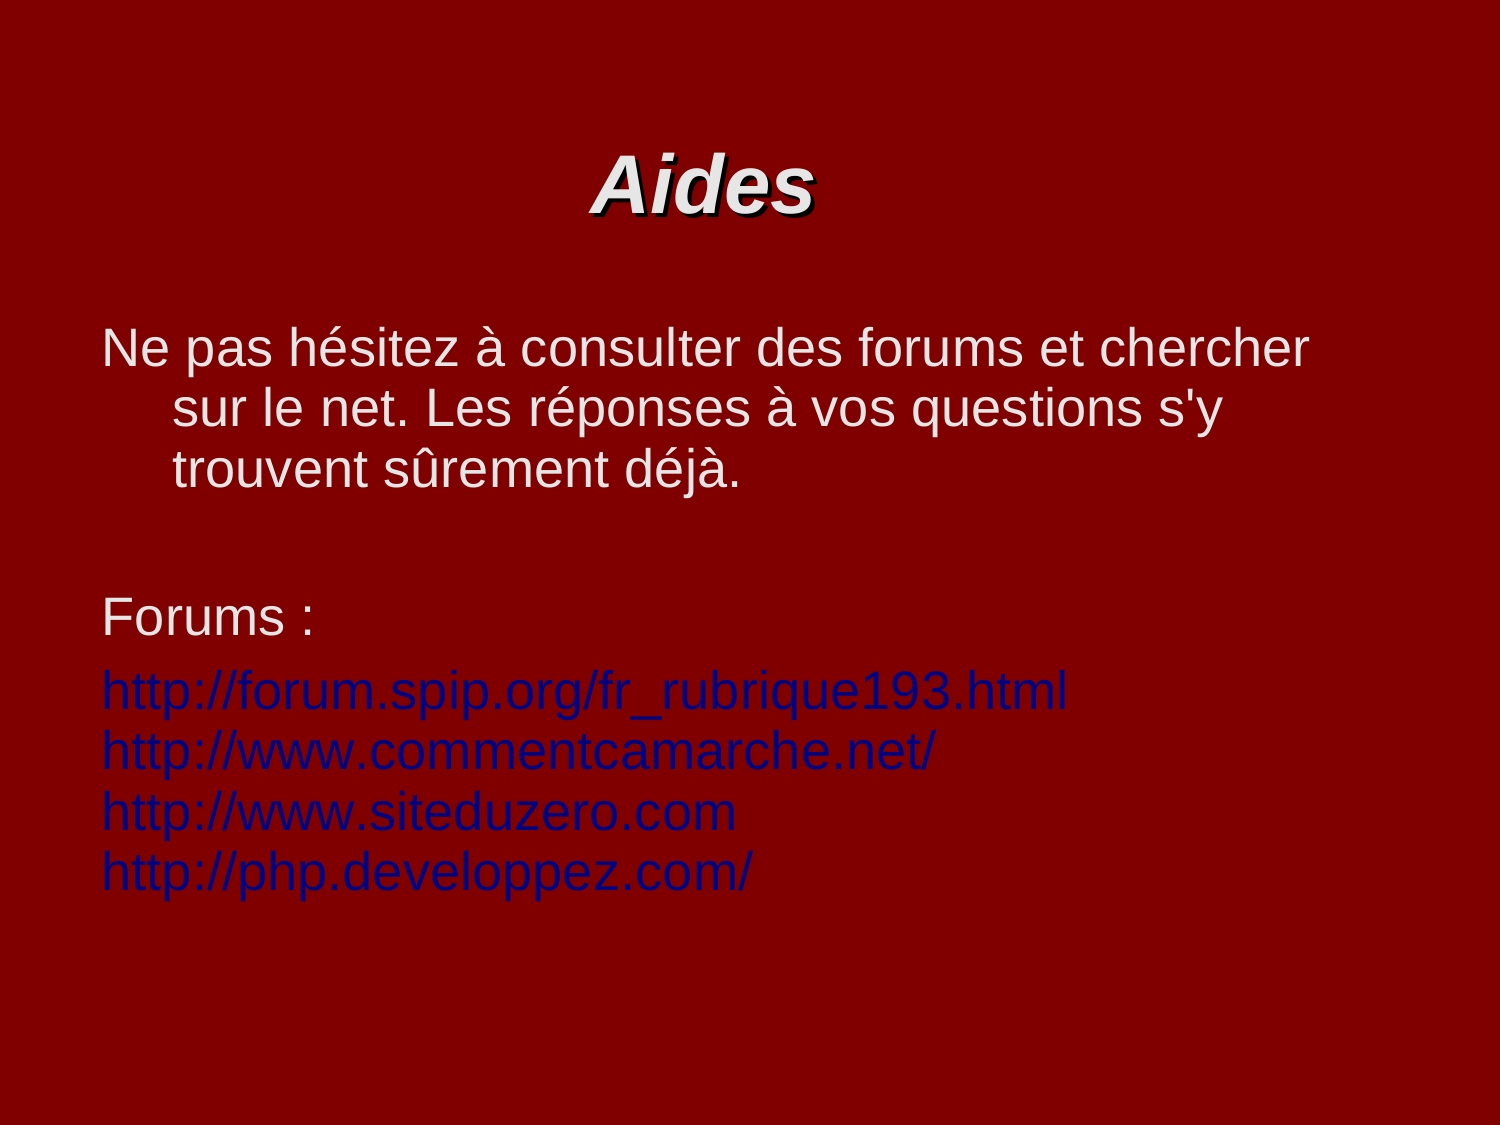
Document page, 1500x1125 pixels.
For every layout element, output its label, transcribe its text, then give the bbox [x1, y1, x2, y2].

list Ne pas hésitez à consulter des forums et chercher sur le net. Les réponses à vos questions s'y trouvent sûrement déjà. Forums : http://forum.spip.org/fr_rubrique193.html http://www.commentcamarche.net/ http://www.siteduzero.com http://php.developpez.com/ [75, 309, 1417, 1044]
title Aides [66, 59, 1342, 240]
